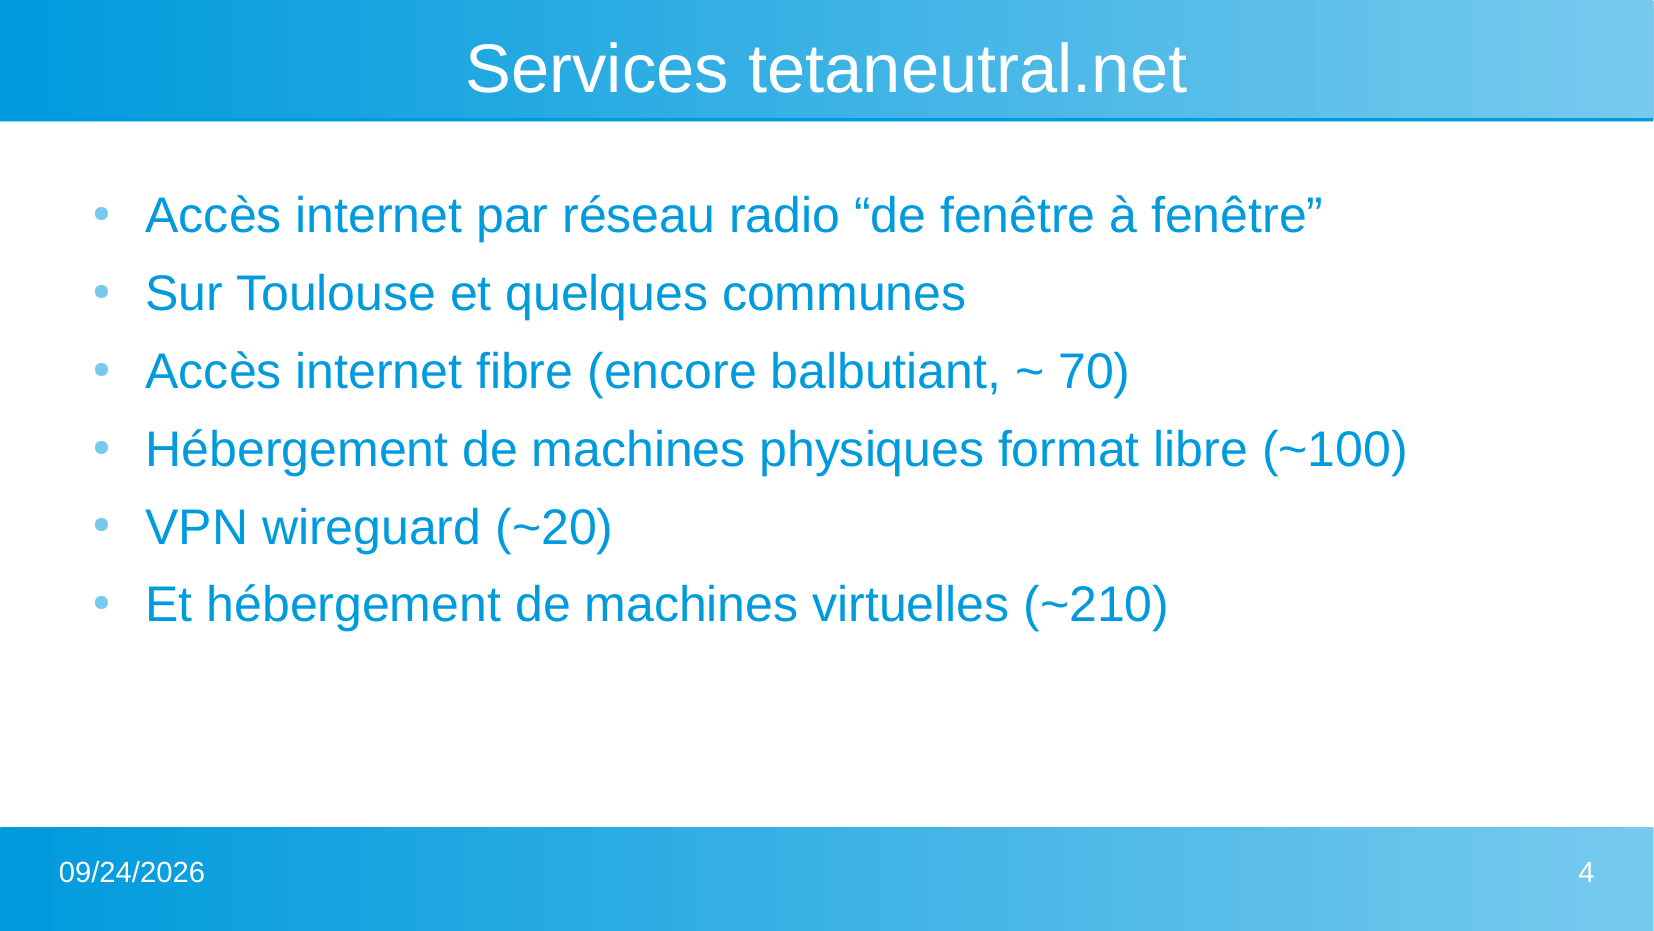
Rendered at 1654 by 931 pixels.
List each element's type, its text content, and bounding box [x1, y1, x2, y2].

list Accès internet par réseau radio “de fenêtre à fenêtre” Sur Toulouse et quelques communes Accès internet fibre (encore balbutiant, ~ 70) Hébergement de machines physiques format libre (~100) VPN wireguard (~20) Et hébergement de machines virtuelles (~210) [75, 187, 1576, 751]
title Services tetaneutral.net [59, 29, 1595, 108]
